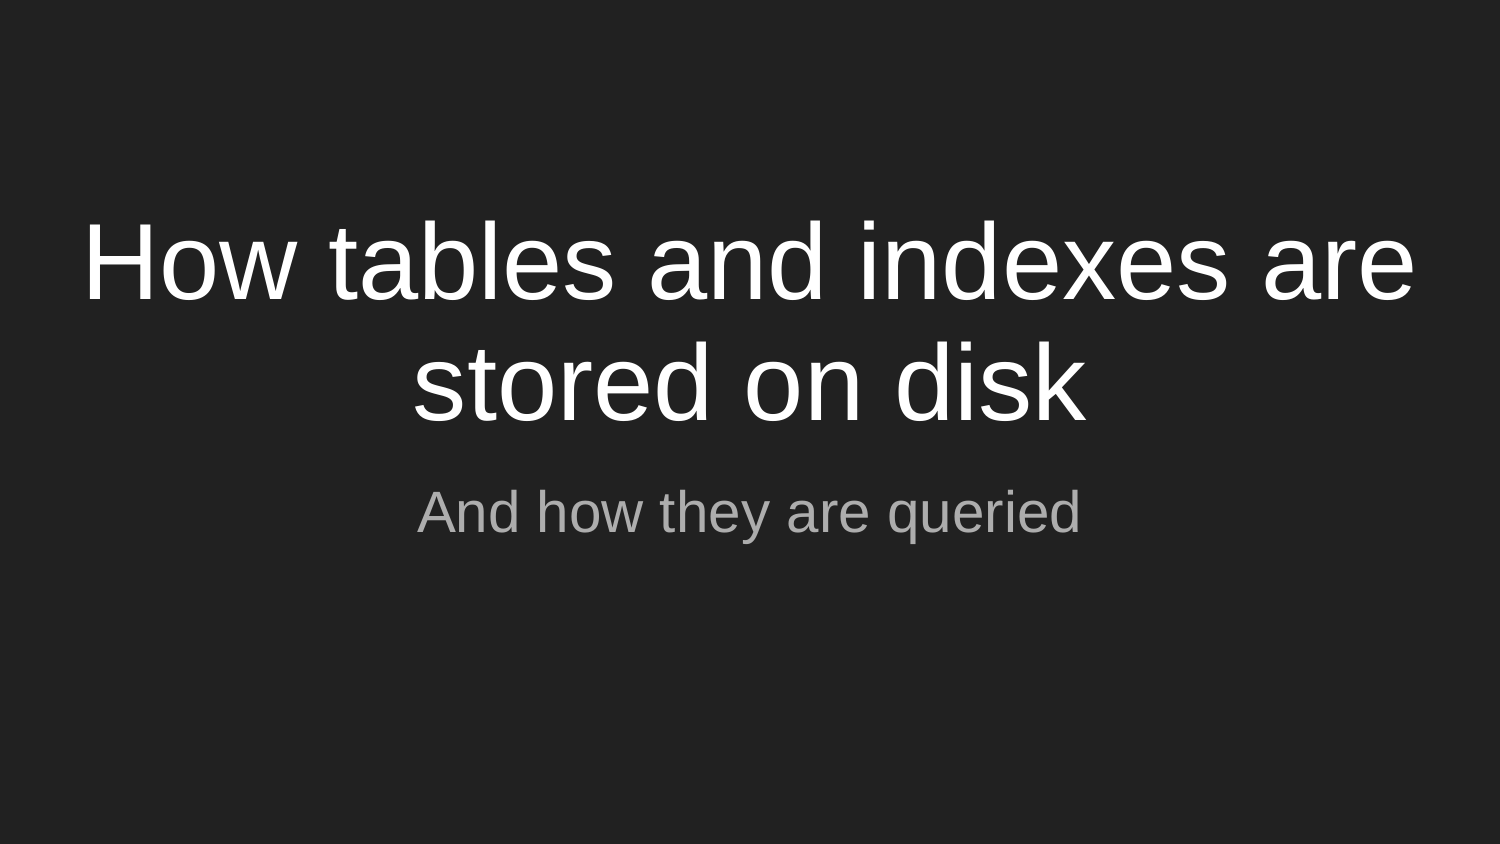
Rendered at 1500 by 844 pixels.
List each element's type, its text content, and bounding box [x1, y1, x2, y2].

subtitle And how they are queried [51, 464, 1449, 595]
title How tables and indexes are stored on disk [51, 122, 1449, 459]
